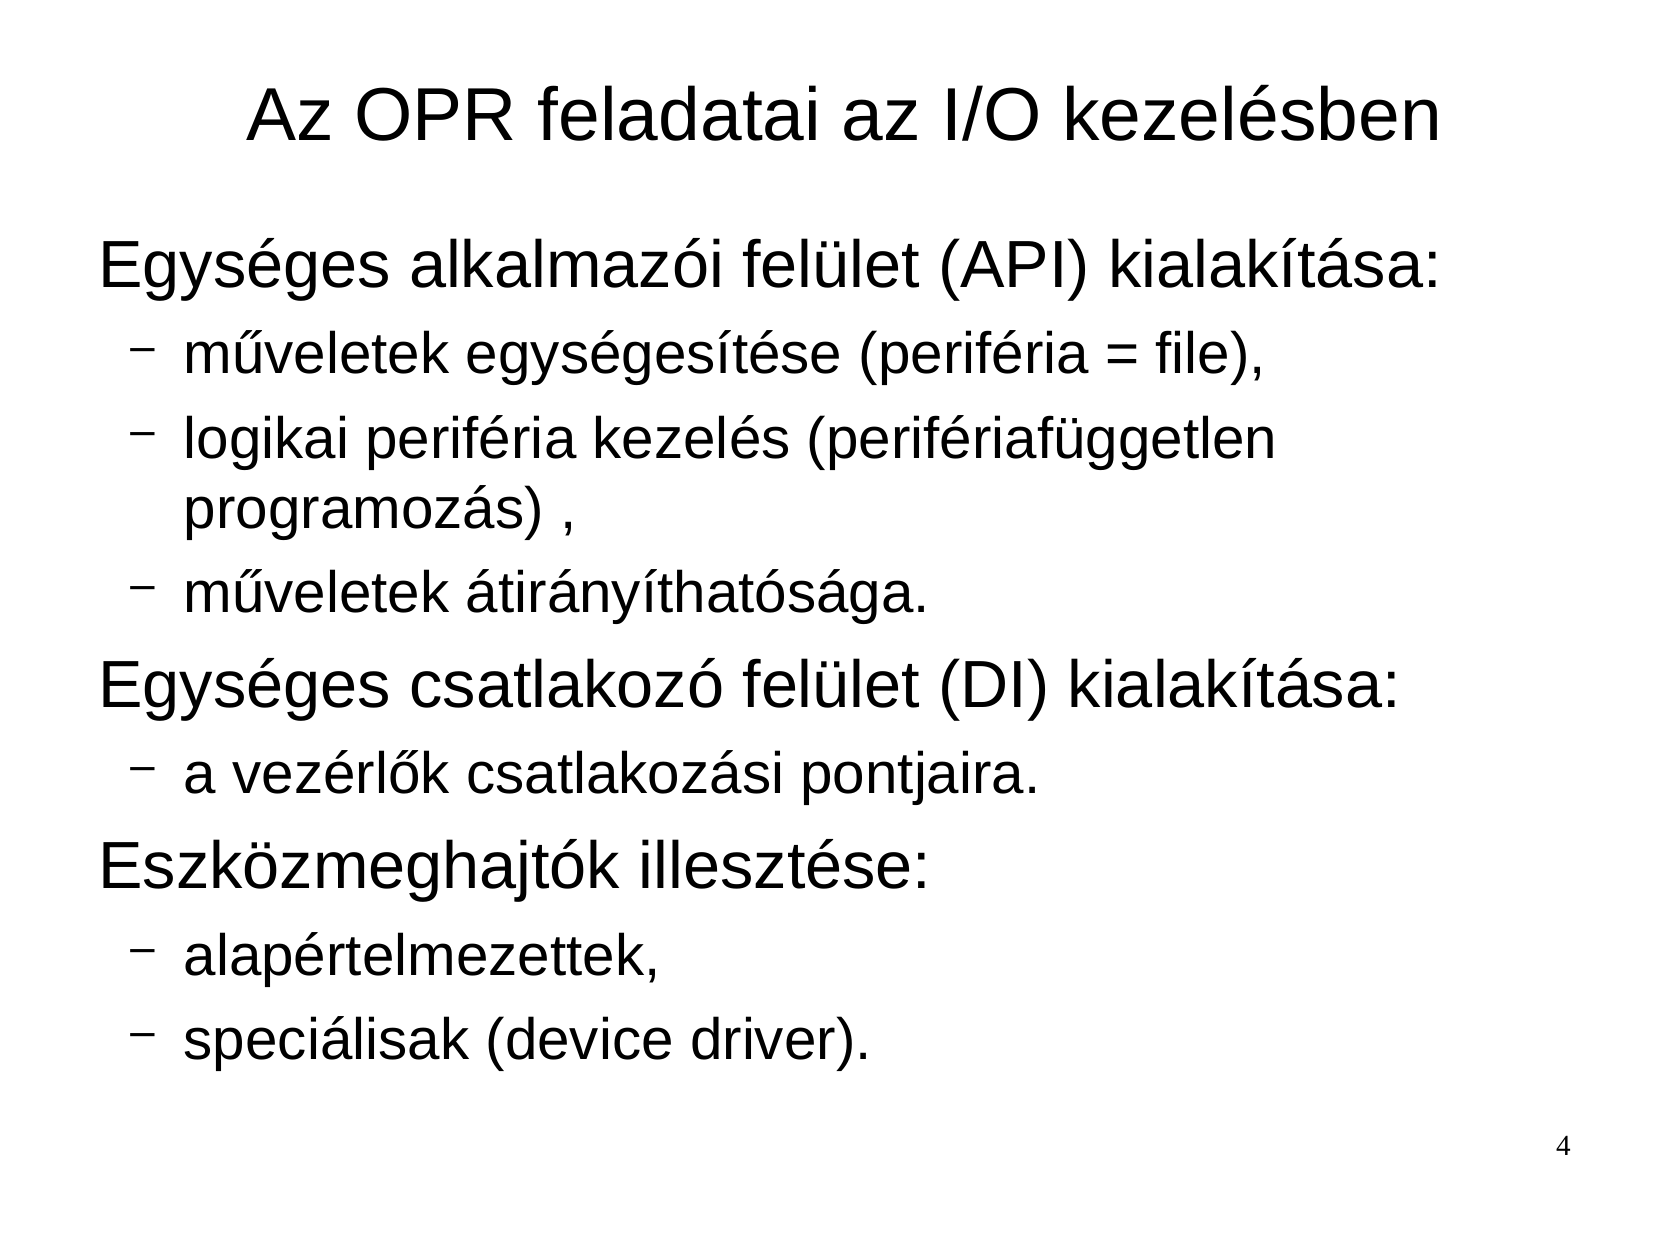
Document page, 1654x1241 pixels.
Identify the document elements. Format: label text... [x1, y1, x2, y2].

list Egységes alkalmazói felület (API) kialakítása: műveletek egységesítése (periféria = file), logikai periféria kezelés (perifériafüggetlen programozás) , műveletek átirányíthatósága. Egységes csatlakozó felület (DI) kialakítása: a vezérlők csatlakozási pontjaira. Eszközmeghajtók illesztése: alapértelmezettek, speciálisak (device driver). [27, 213, 1624, 1212]
title Az OPR feladatai az I/O kezelésben [124, 6, 1530, 213]
